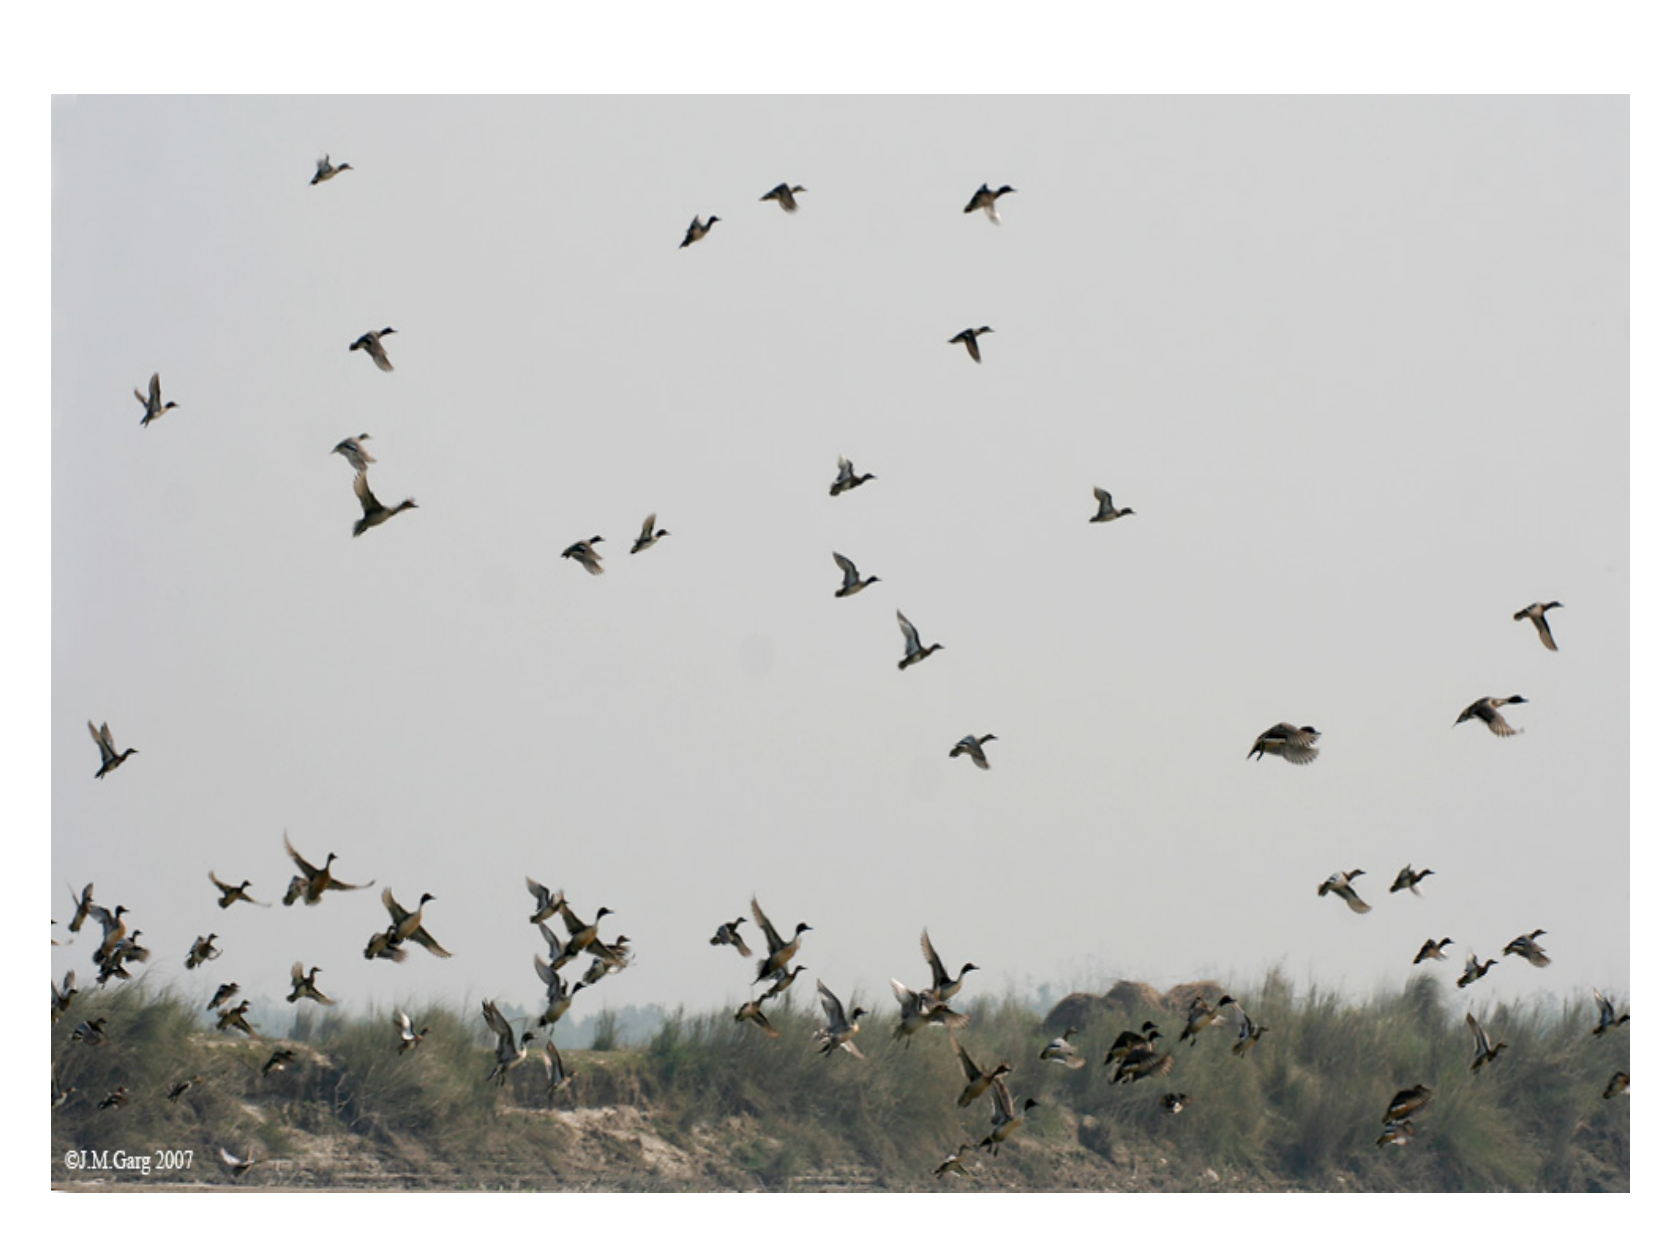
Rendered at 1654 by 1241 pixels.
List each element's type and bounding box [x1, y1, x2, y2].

picture [51, 94, 1630, 1193]
